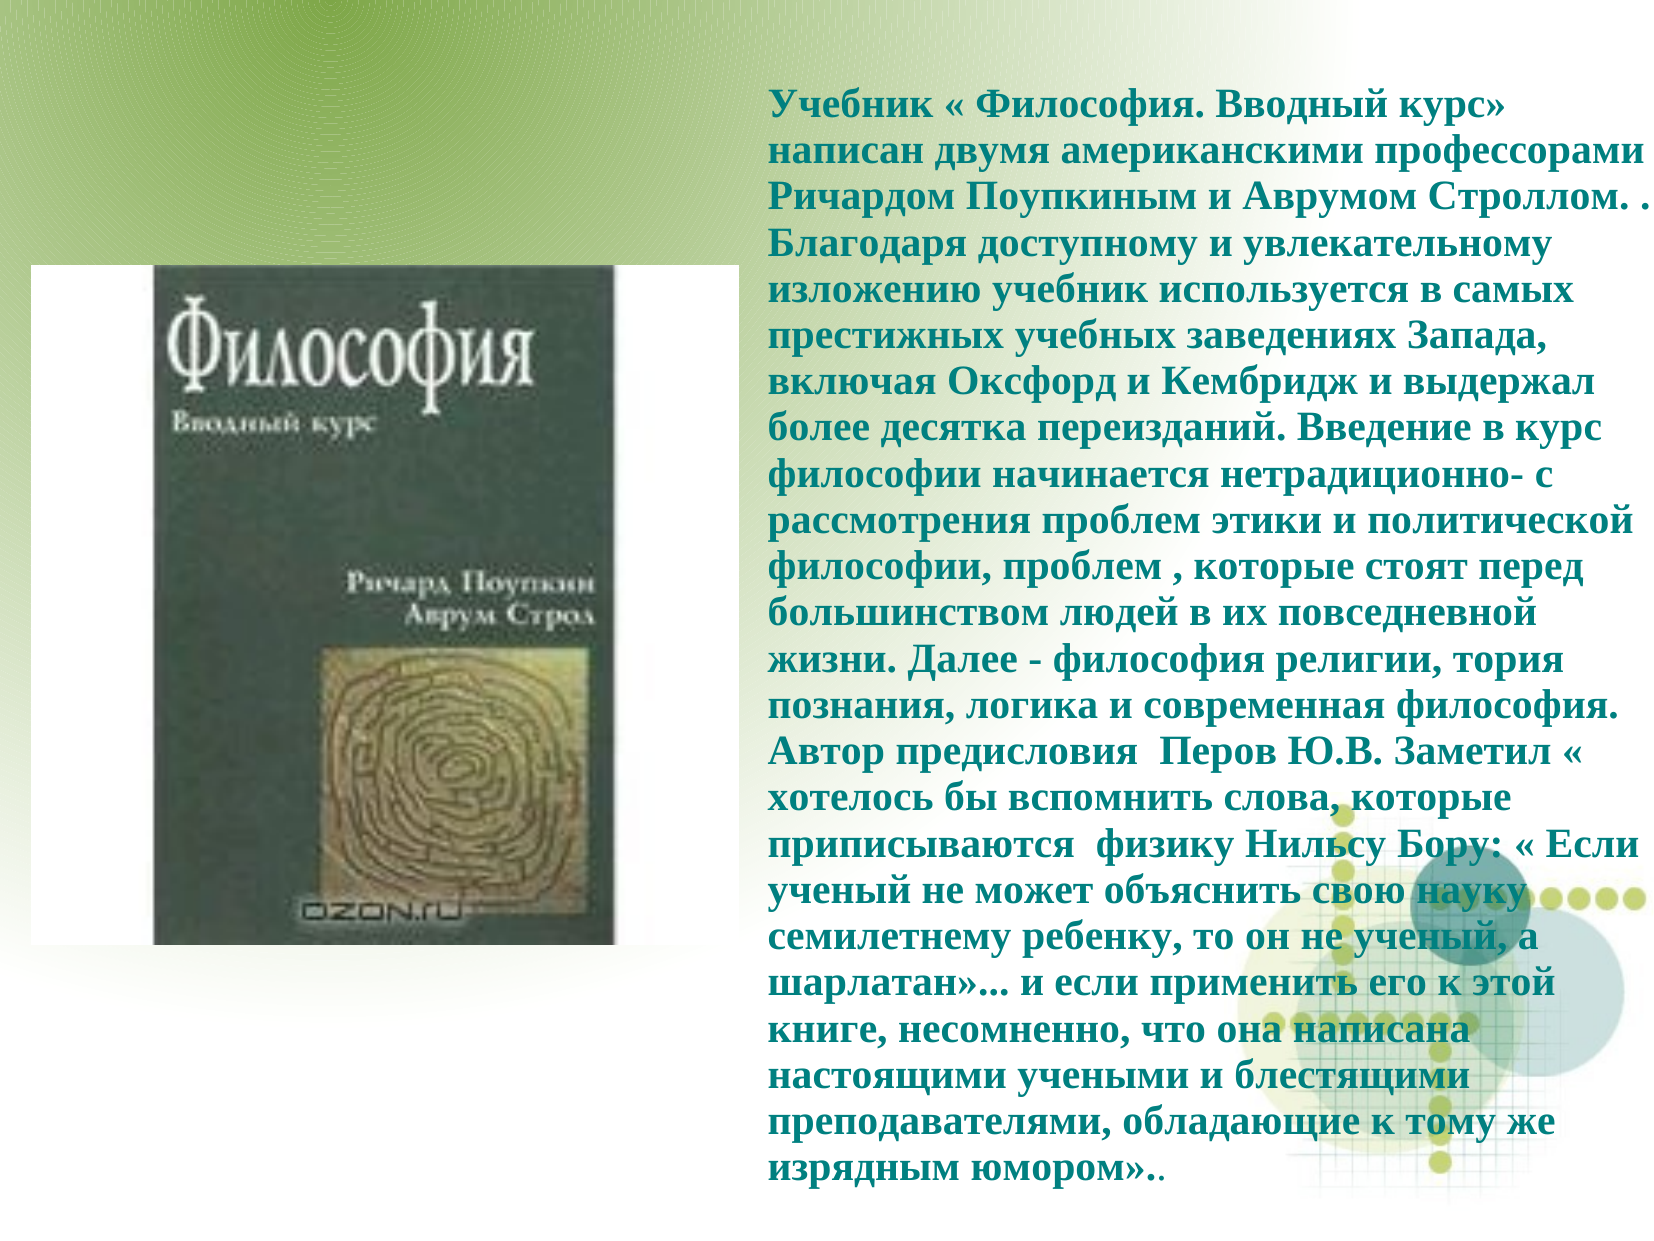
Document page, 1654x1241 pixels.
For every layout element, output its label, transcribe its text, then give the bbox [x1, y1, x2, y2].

subtitle Учебник « Философия. Вводный курс» написан двумя американскими профессорами Ричардом Поупкиным и Аврумом Строллом. . Благодаря доступному и увлекательному изложению учебник используется в самых престижных учебных заведениях Запада, включая Оксфорд и Кембридж и выдержал более десятка переизданий. Введение в курс философии начинается нетрадиционно- с рассмотрения проблем этики и политической философии, проблем , которые стоят перед большинством людей в их повседневной жизни. Далее - философия религии, тория познания, логика и современная философия. Автор предисловия Перов Ю.В. Заметил « хотелось бы вспомнить слова, которые приписываются физику Нильсу Бору: « Если ученый не может объяснить свою науку семилетнему ребенку, то он не ученый, а шарлатан»... и если применить его к этой книге, несомненно, что она написана настоящими учеными и блестящими преподавателями, обладающие к тому же изрядным юмором».. [767, 59, 1654, 1211]
picture [31, 265, 739, 945]
